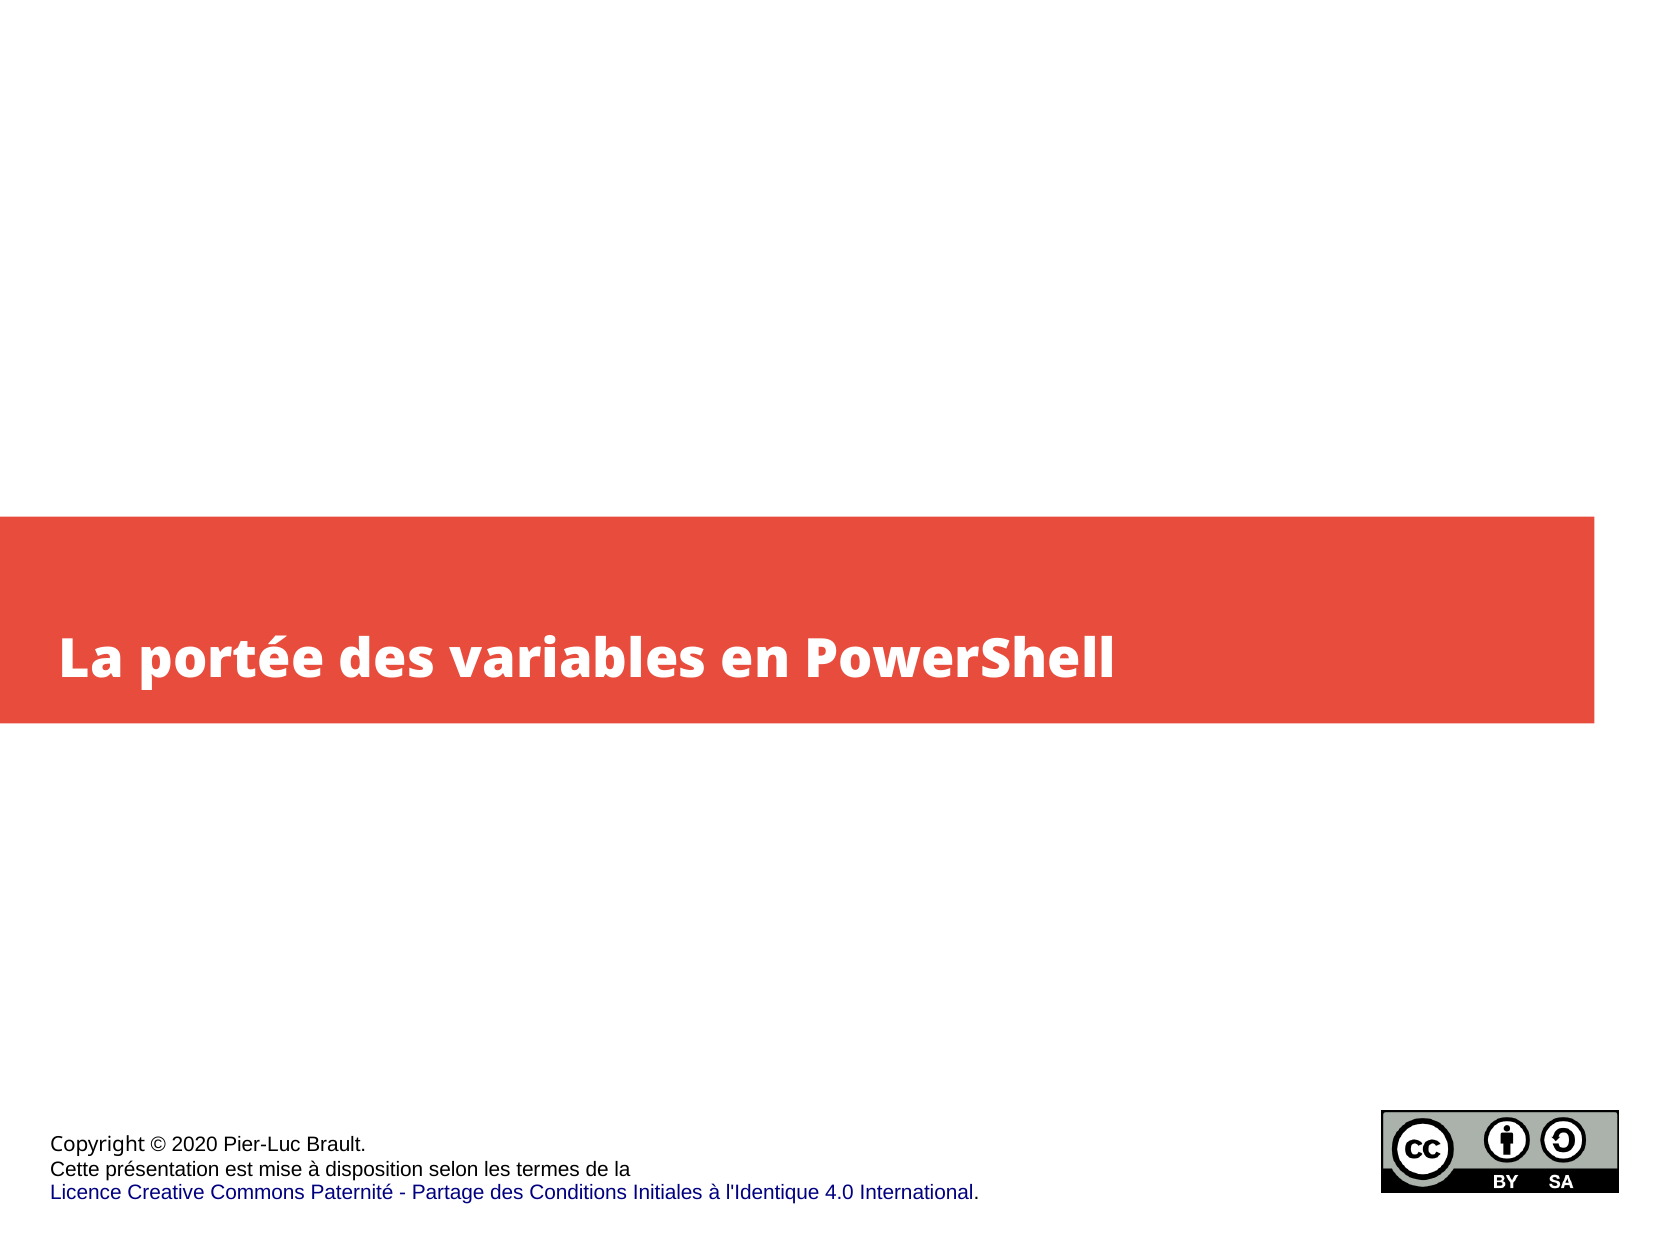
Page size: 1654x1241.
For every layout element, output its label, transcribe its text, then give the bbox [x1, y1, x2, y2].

picture [1381, 1110, 1619, 1193]
text_box Copyright © 2020 Pier-Luc Brault. Cette présentation est mise à disposition selon les termes de la Licence Creative Commons Paternité - Partage des Conditions Initiales à l'Identique 4.0 International. [35, 1122, 1099, 1214]
title La portée des variables en PowerShell [59, 546, 1595, 694]
